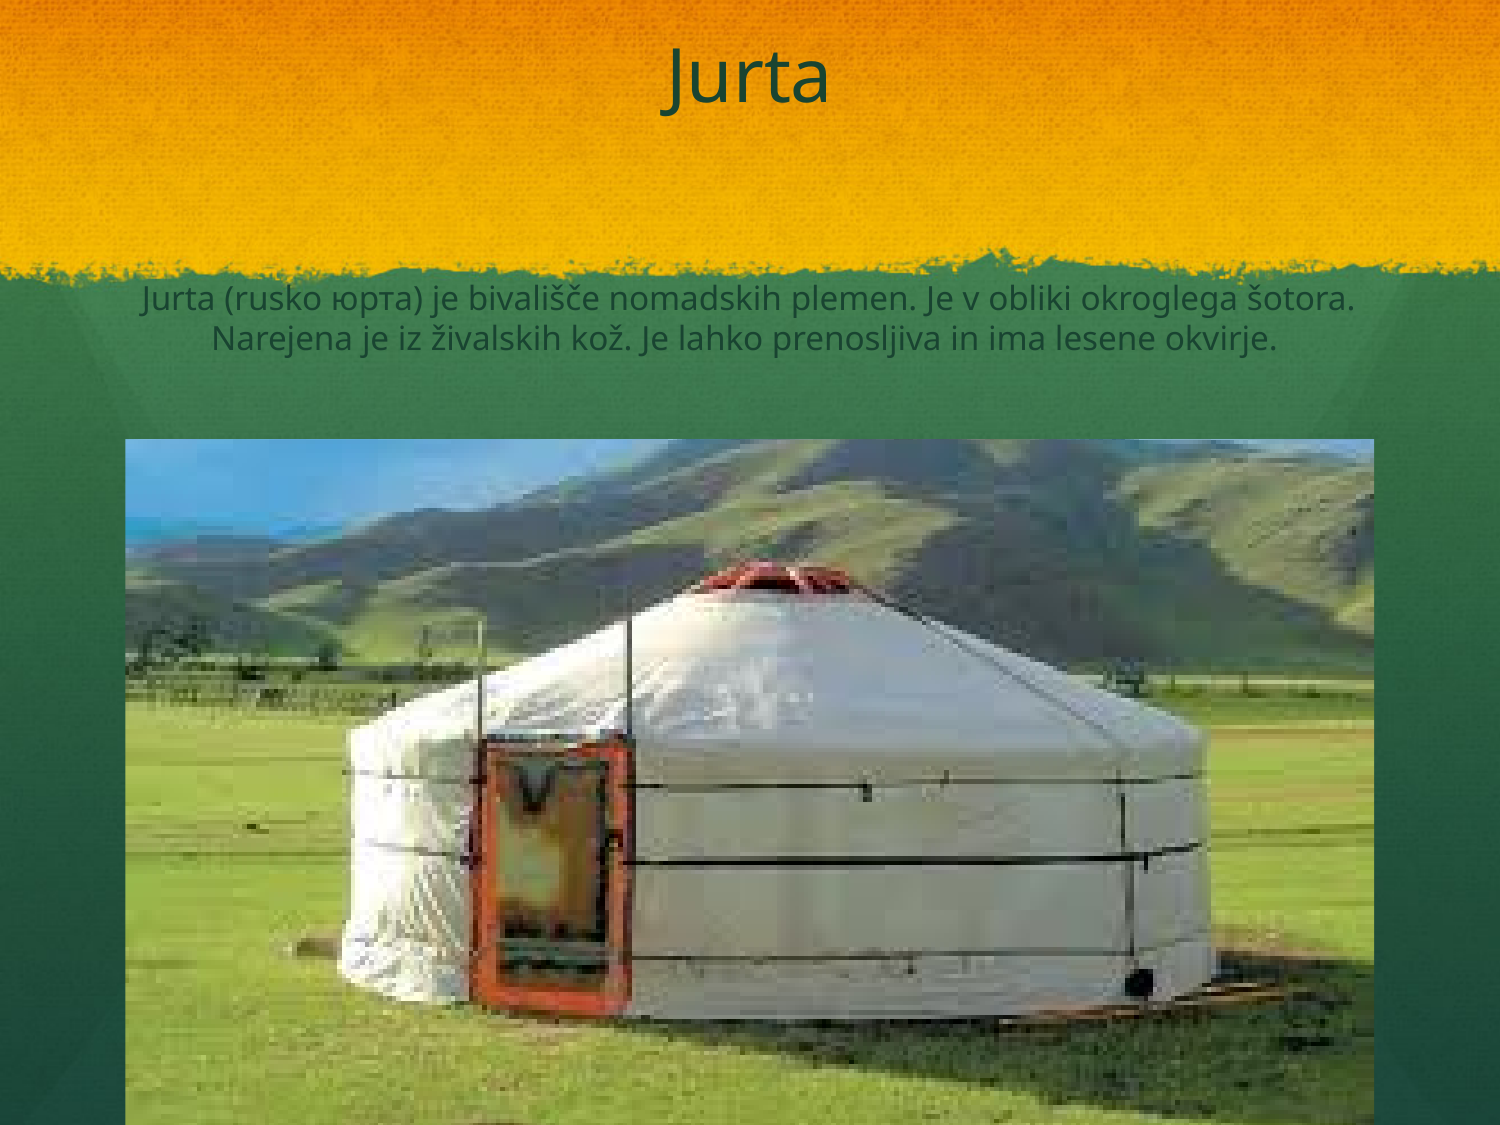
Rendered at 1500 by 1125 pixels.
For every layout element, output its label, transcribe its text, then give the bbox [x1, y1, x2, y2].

picture [0, 0, 1500, 1125]
title Jurta Jurta (rusko юрта) je bivališče nomadskih plemen. Je v obliki okroglega šotora. Narejena je iz živalskih kož. Je lahko prenosljiva in ima lesene okvirje. [125, 12, 1375, 413]
